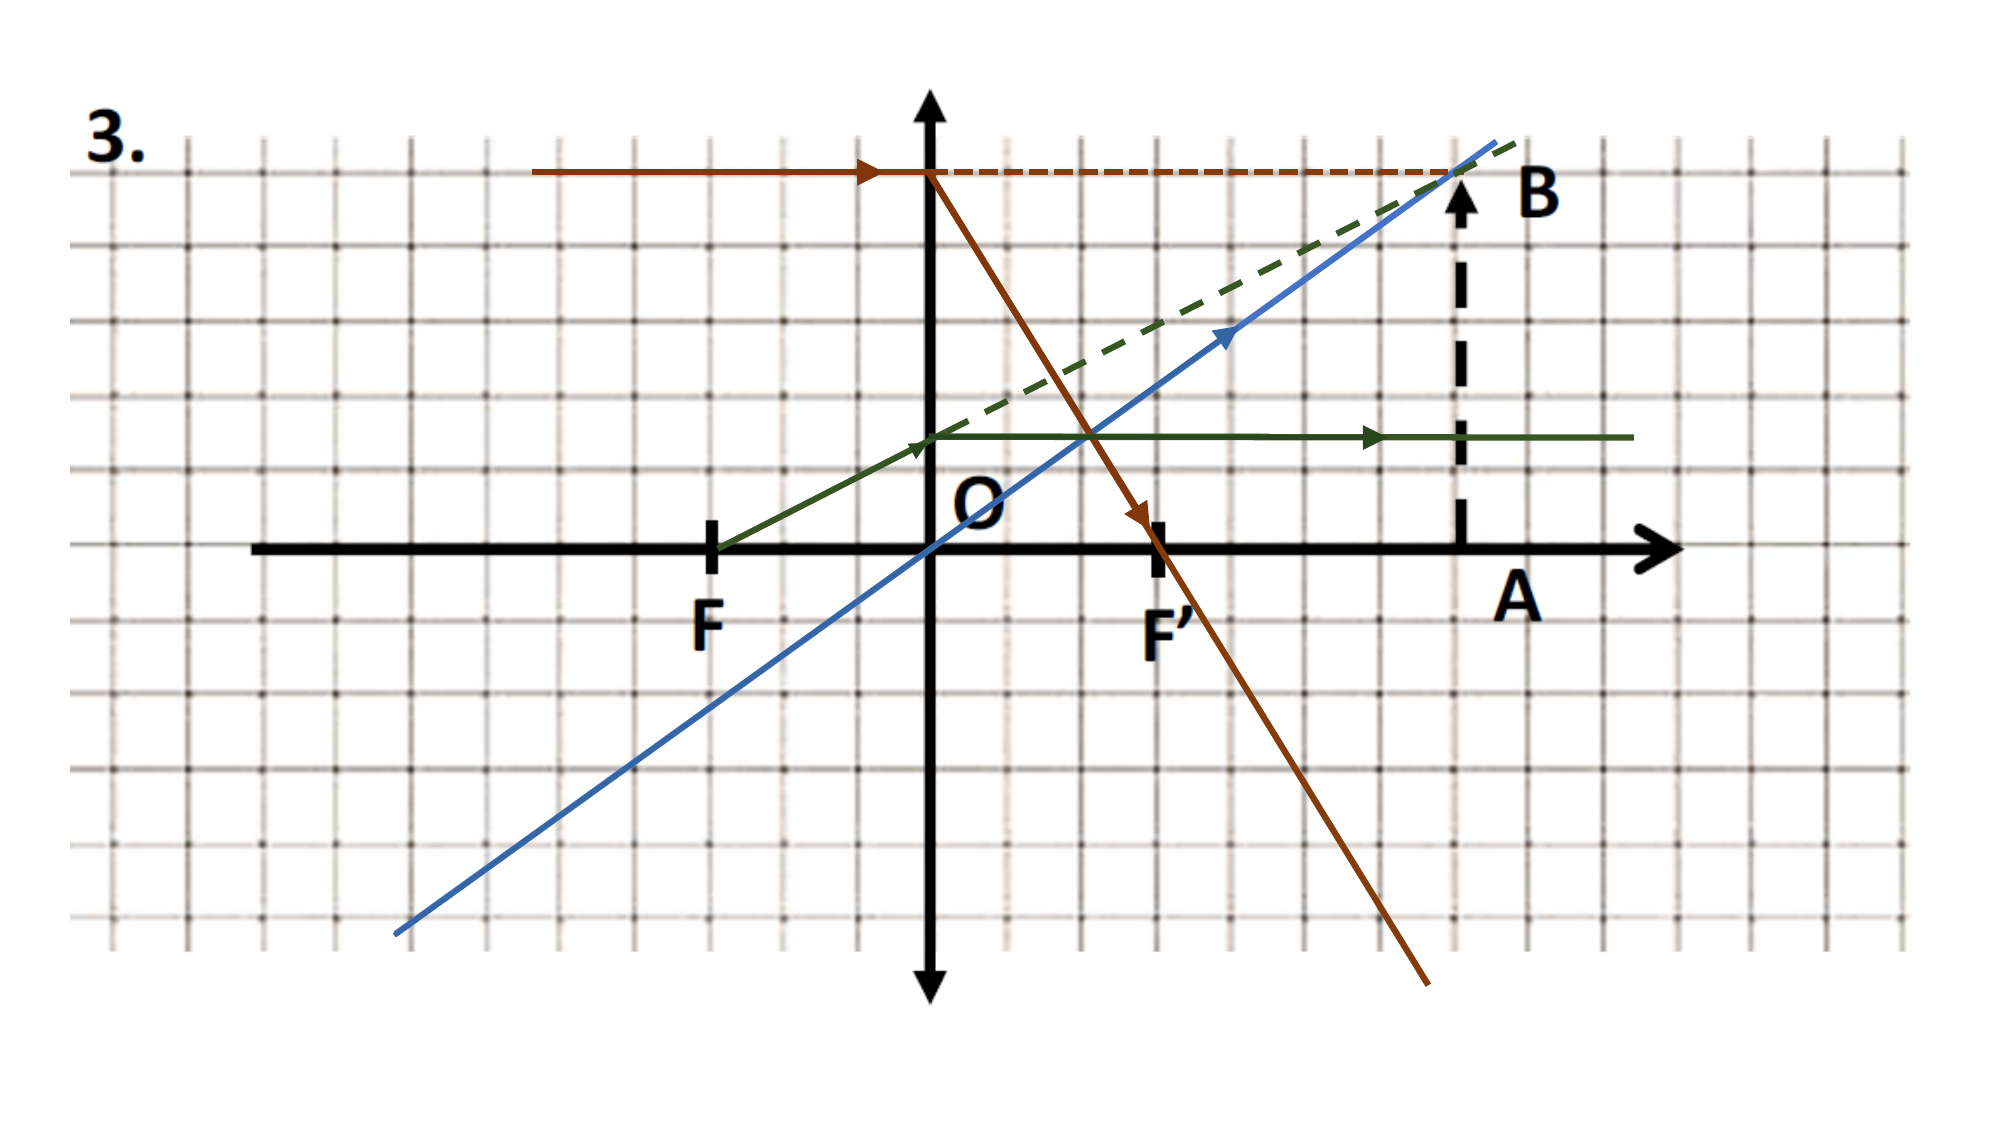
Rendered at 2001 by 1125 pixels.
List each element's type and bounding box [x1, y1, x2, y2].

picture [70, 88, 1913, 1027]
